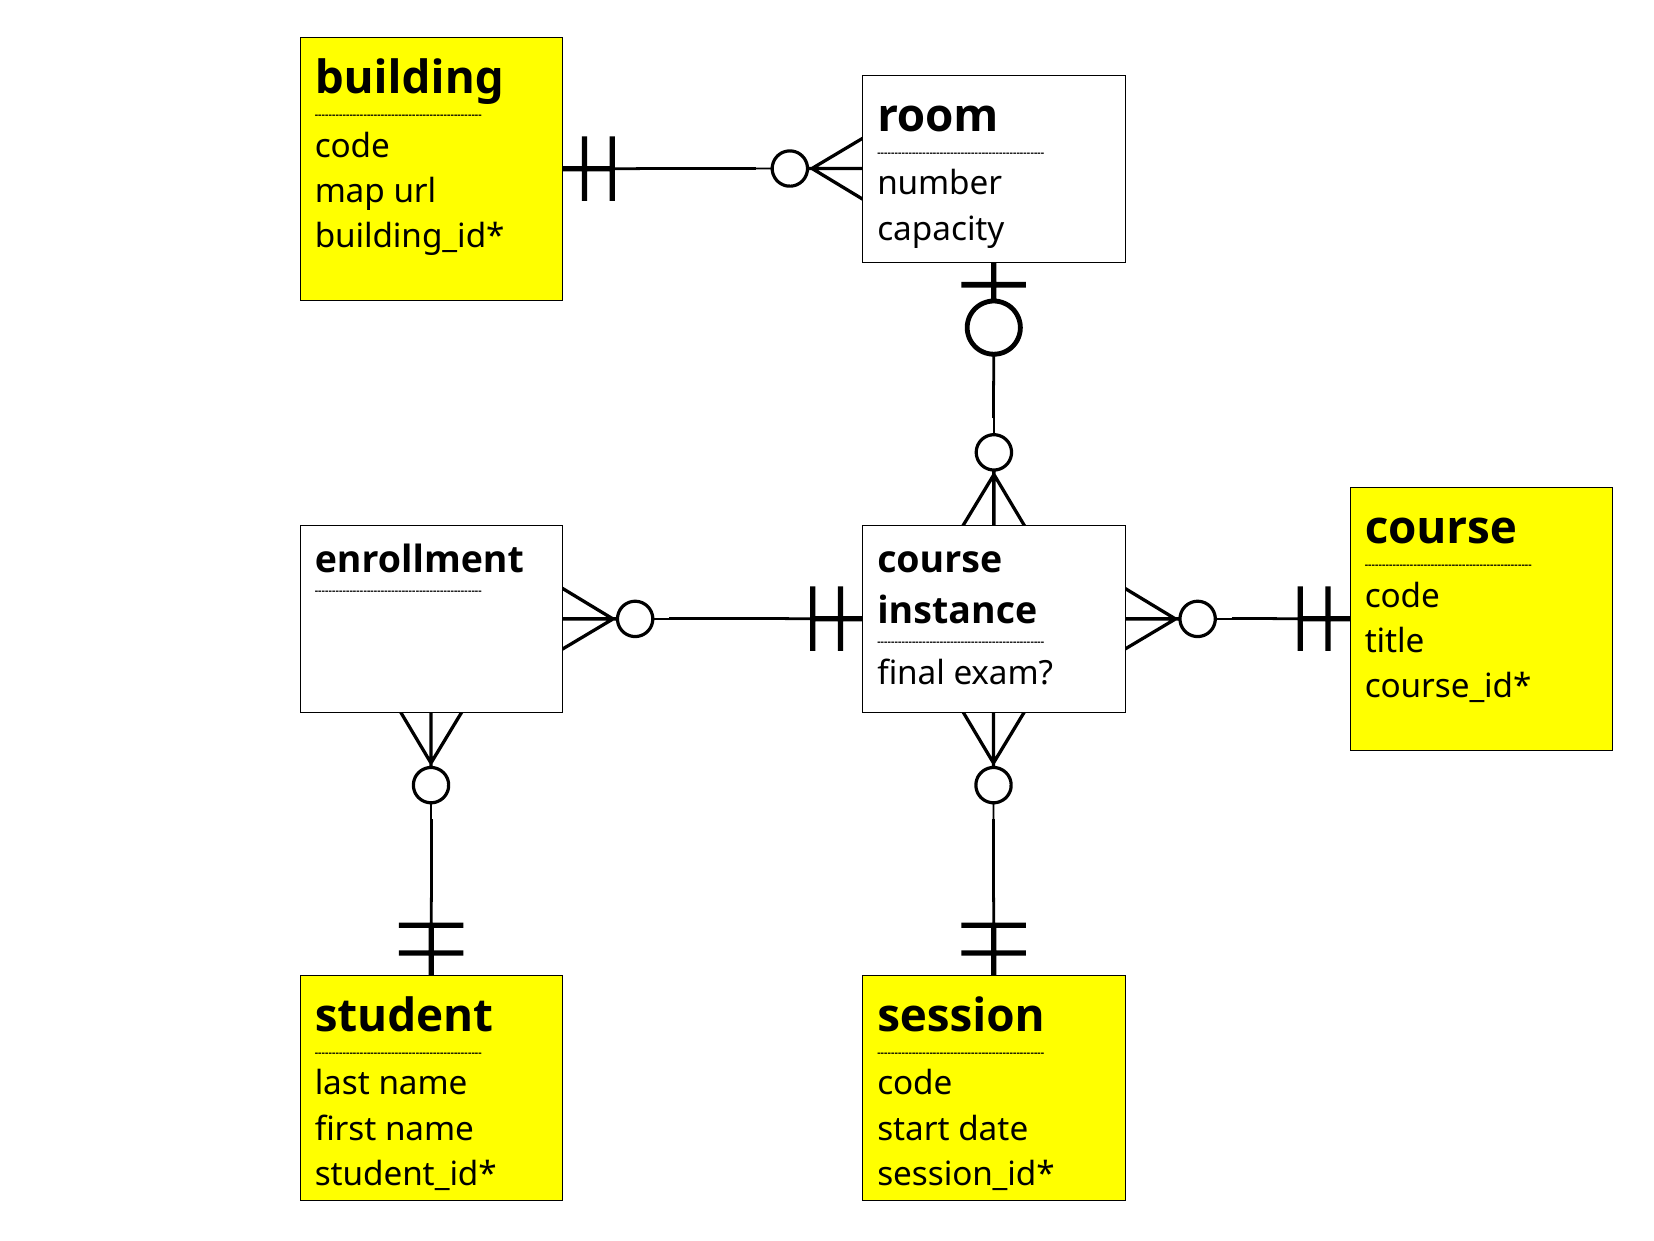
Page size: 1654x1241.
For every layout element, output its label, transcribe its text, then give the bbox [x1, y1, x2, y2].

text_box building ------------------------------------------------ code map url building_id* [300, 37, 563, 301]
text_box course ------------------------------------------------ code title course_id* [1350, 487, 1613, 751]
text_box enrollment ------------------------------------------------ [300, 525, 563, 713]
text_box student ------------------------------------------------ last name first name student_id* [300, 975, 563, 1201]
text_box session ------------------------------------------------ code start date session_id* [862, 975, 1126, 1201]
text_box room ------------------------------------------------ number capacity [862, 75, 1126, 263]
text_box course instance ------------------------------------------------ final exam? [862, 525, 1126, 713]
